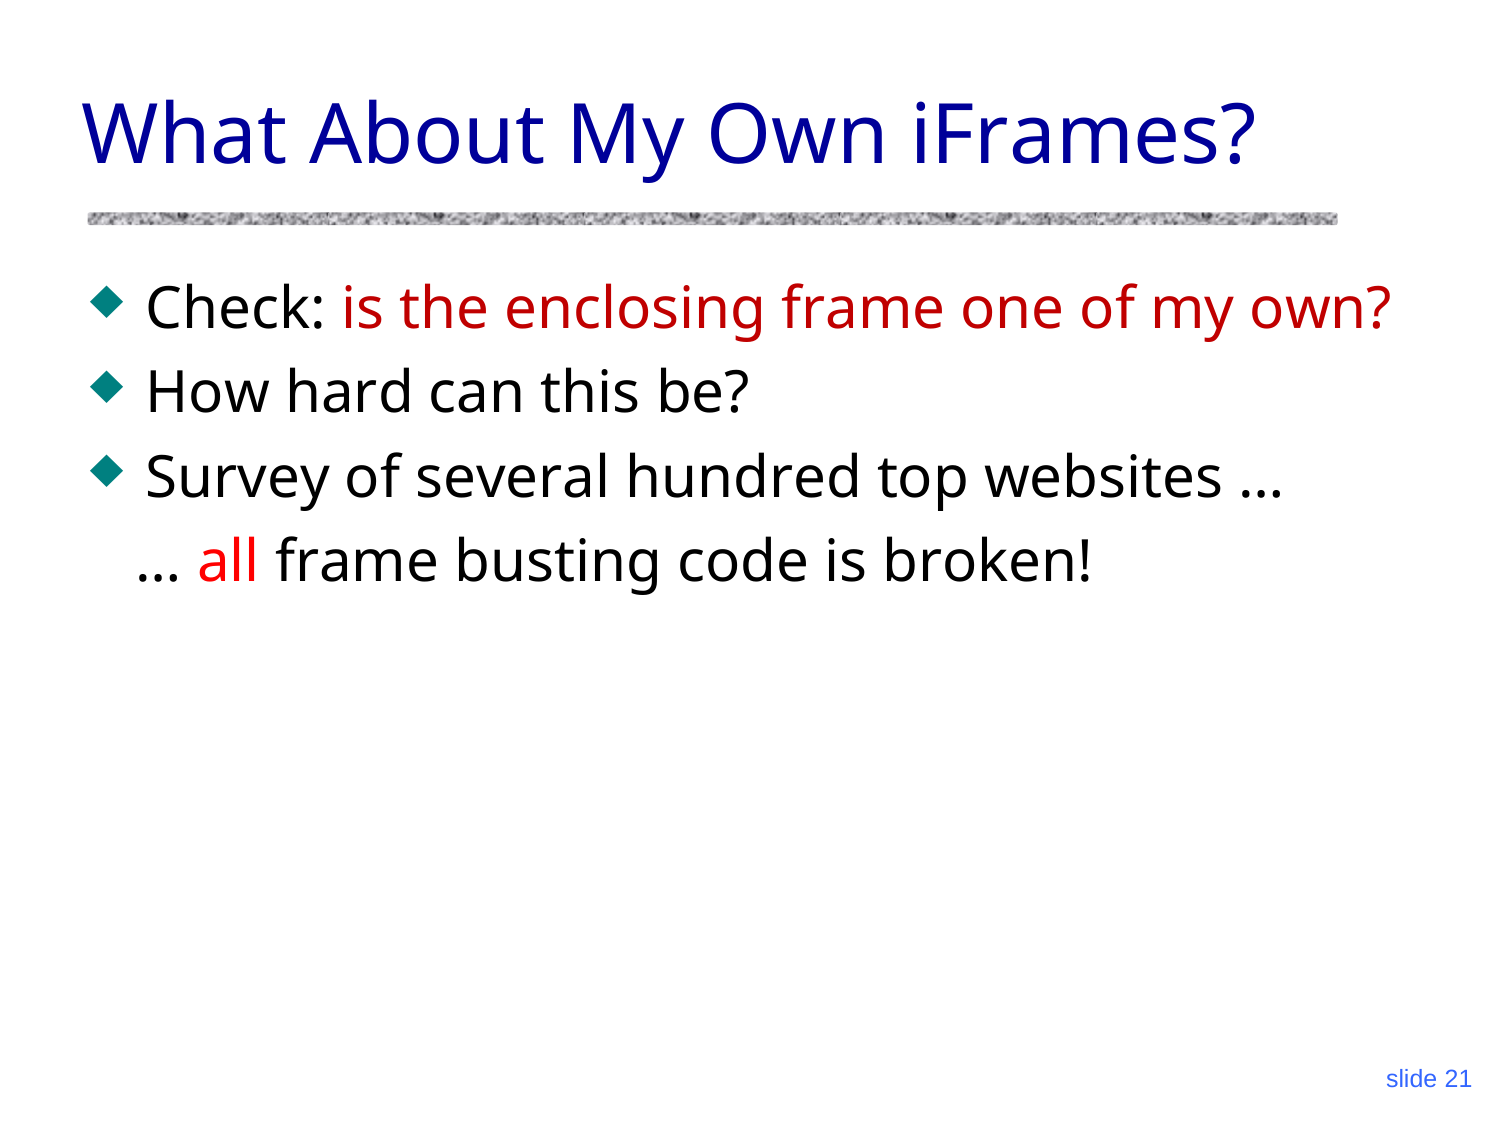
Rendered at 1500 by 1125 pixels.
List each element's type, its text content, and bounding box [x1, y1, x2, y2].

picture [87, 212, 1338, 226]
text_box slide <number> [1174, 1025, 1488, 1101]
text_box Check: is the enclosing frame one of my own? How hard can this be? Survey of several hundred top websites … … all frame busting code is broken! [74, 262, 1417, 994]
text_box What About My Own iFrames? [66, 37, 1342, 188]
